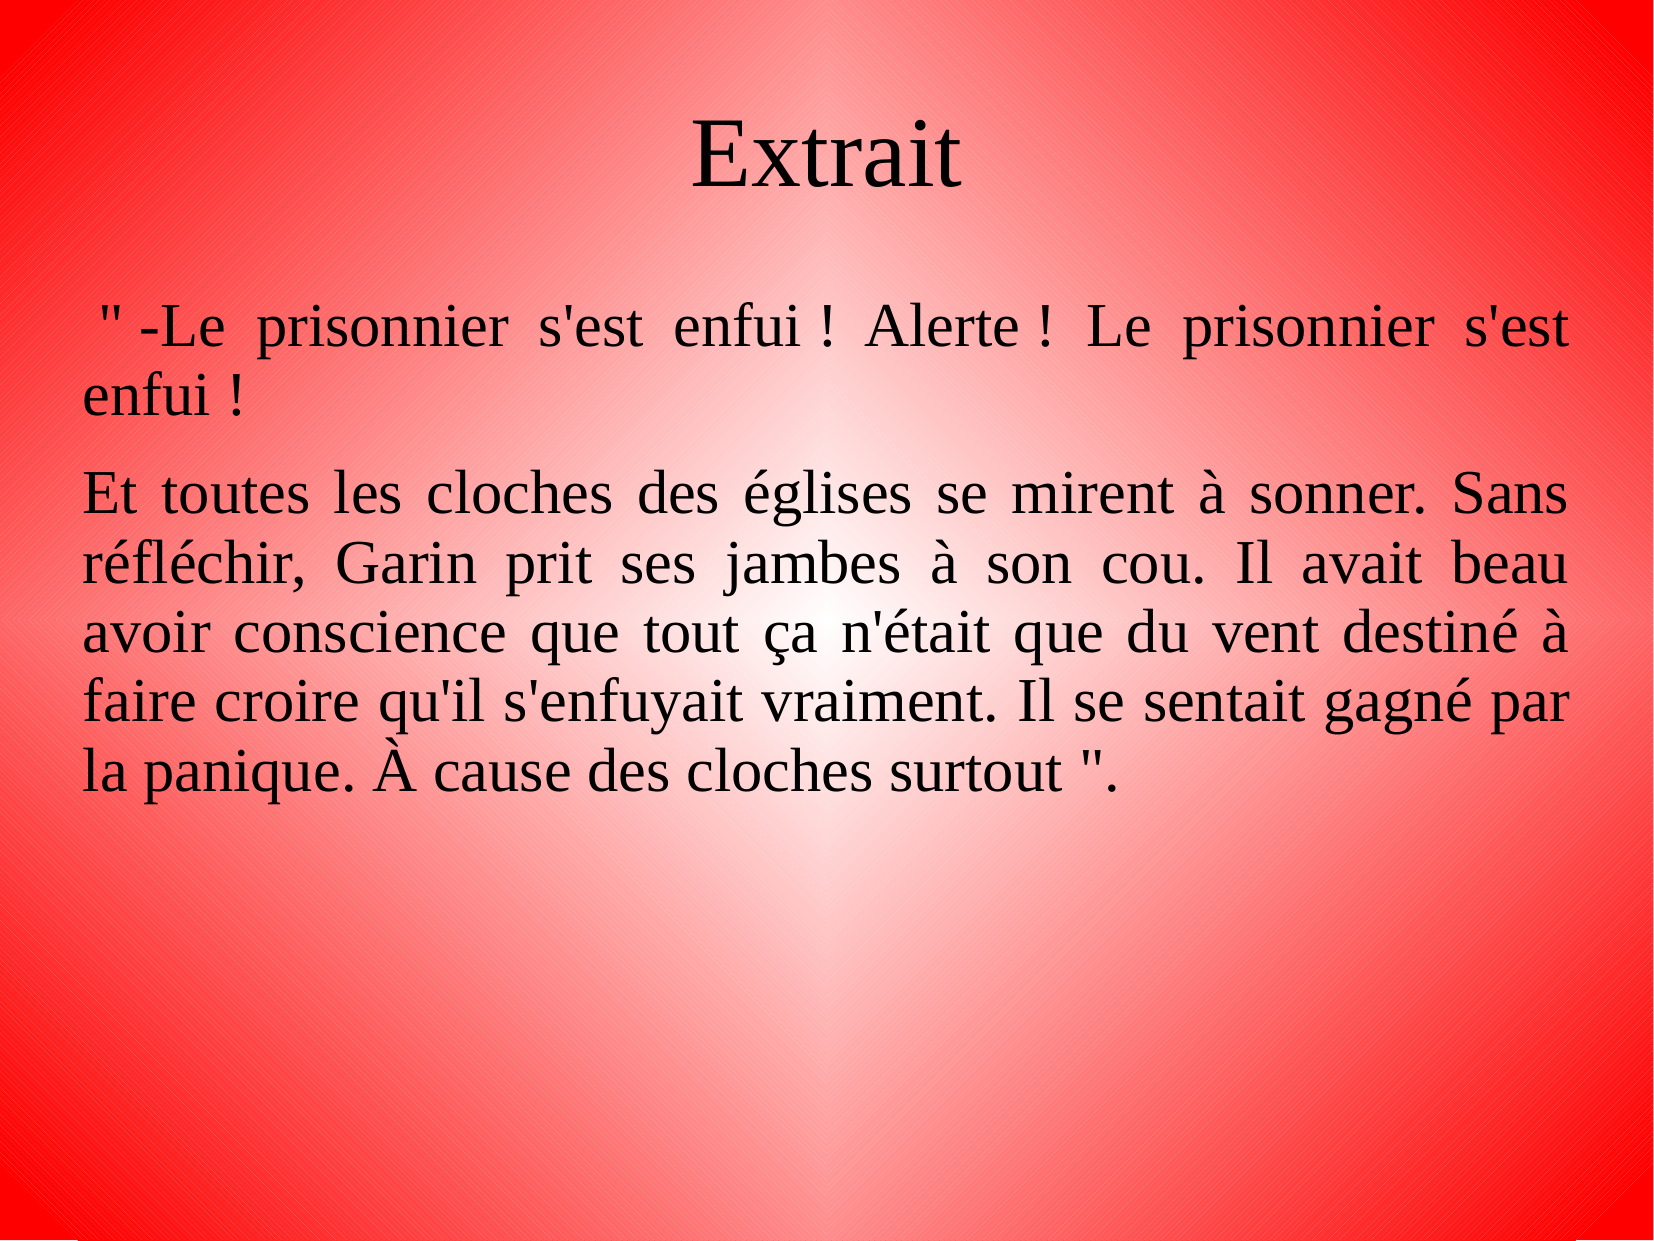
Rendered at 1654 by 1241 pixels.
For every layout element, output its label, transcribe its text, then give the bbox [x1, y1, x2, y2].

list " -Le prisonnier s'est enfui ! Alerte ! Le prisonnier s'est enfui ! Et toutes les cloches des églises se mirent à sonner. Sans réfléchir, Garin prit ses jambes à son cou. Il avait beau avoir conscience que tout ça n'était que du vent destiné à faire croire qu'il s'enfuyait vraiment. Il se sentait gagné par la panique. À cause des cloches surtout ". [82, 290, 1571, 810]
list [82, 810, 1571, 1010]
title Extrait [82, 49, 1571, 257]
